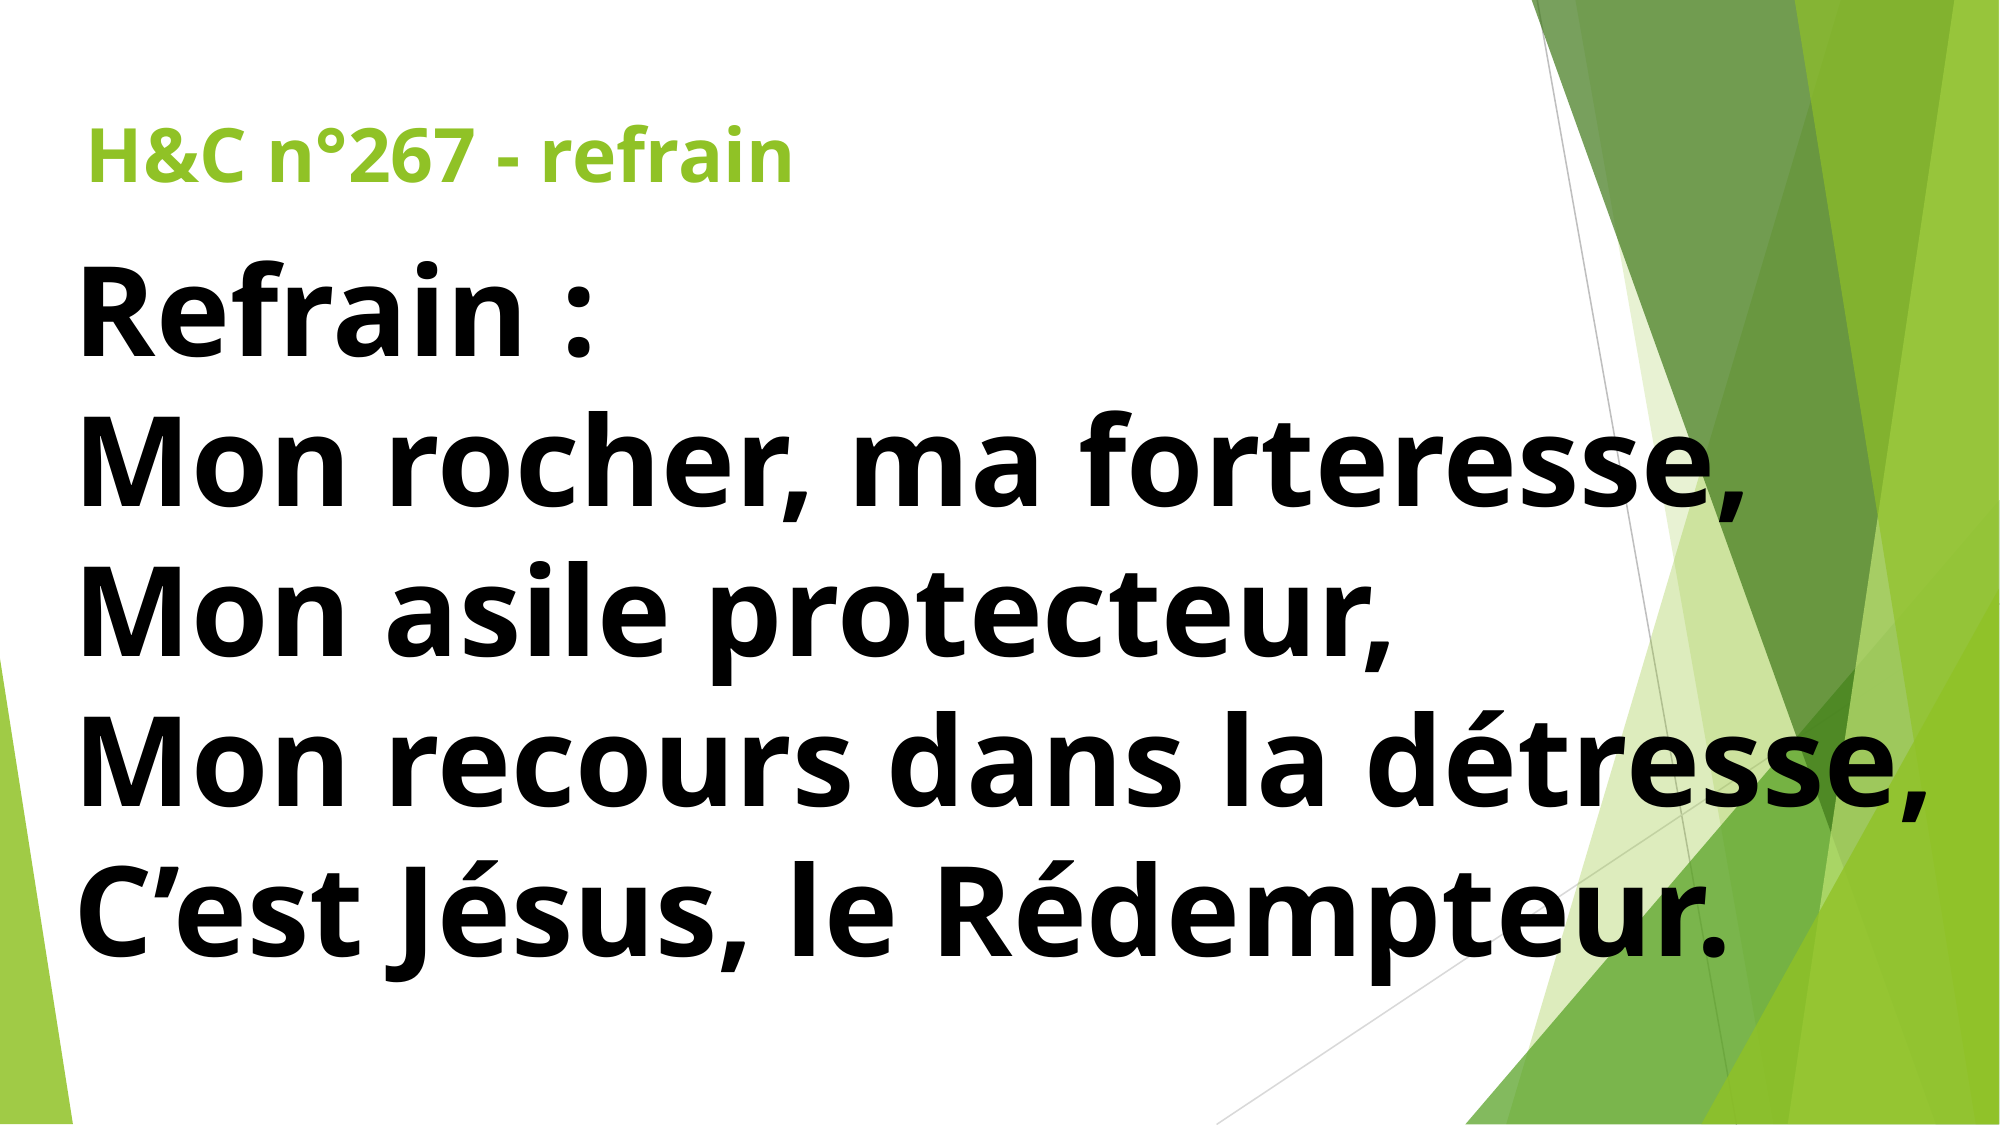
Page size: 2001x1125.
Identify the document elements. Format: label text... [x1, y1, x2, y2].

text_box Refrain : Mon rocher, ma forteresse, Mon asile protecteur, Mon recours dans la détresse, C’est Jésus, le Rédempteur. [59, 224, 1973, 1037]
text_box H&C n°267 - refrain [70, 99, 1522, 224]
